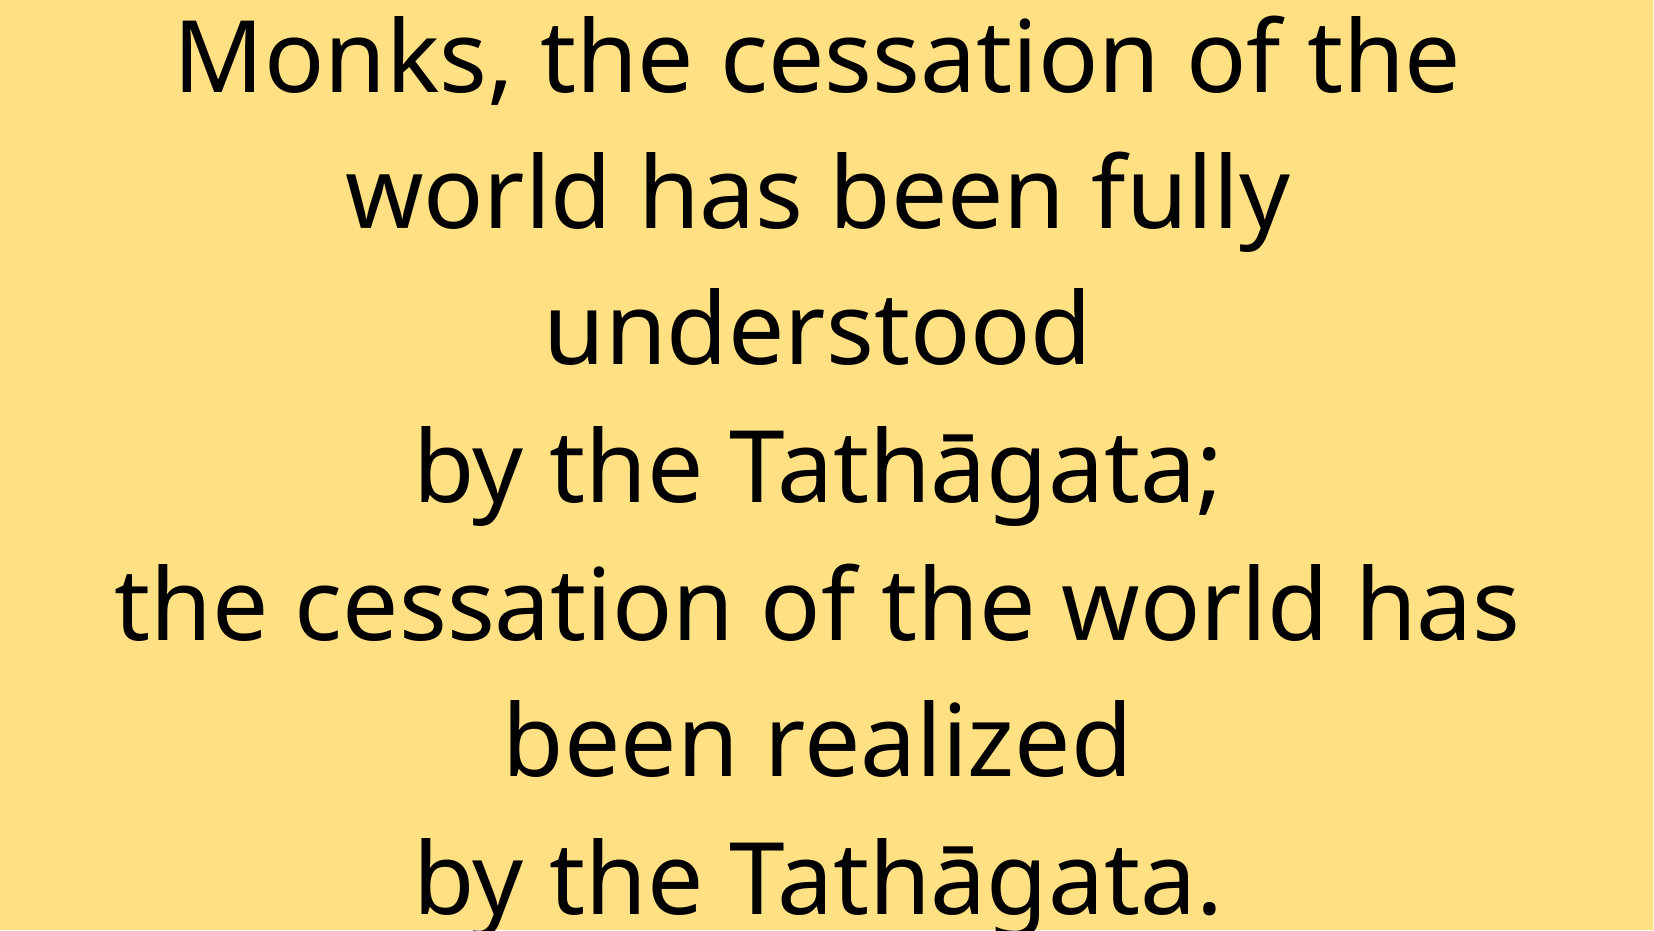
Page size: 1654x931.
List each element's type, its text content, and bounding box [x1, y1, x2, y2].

subtitle Monks, the cessation of the world has been fully understood by the Tathāgata; the cessation of the world has been realized by the Tathāgata. [76, 0, 1560, 931]
